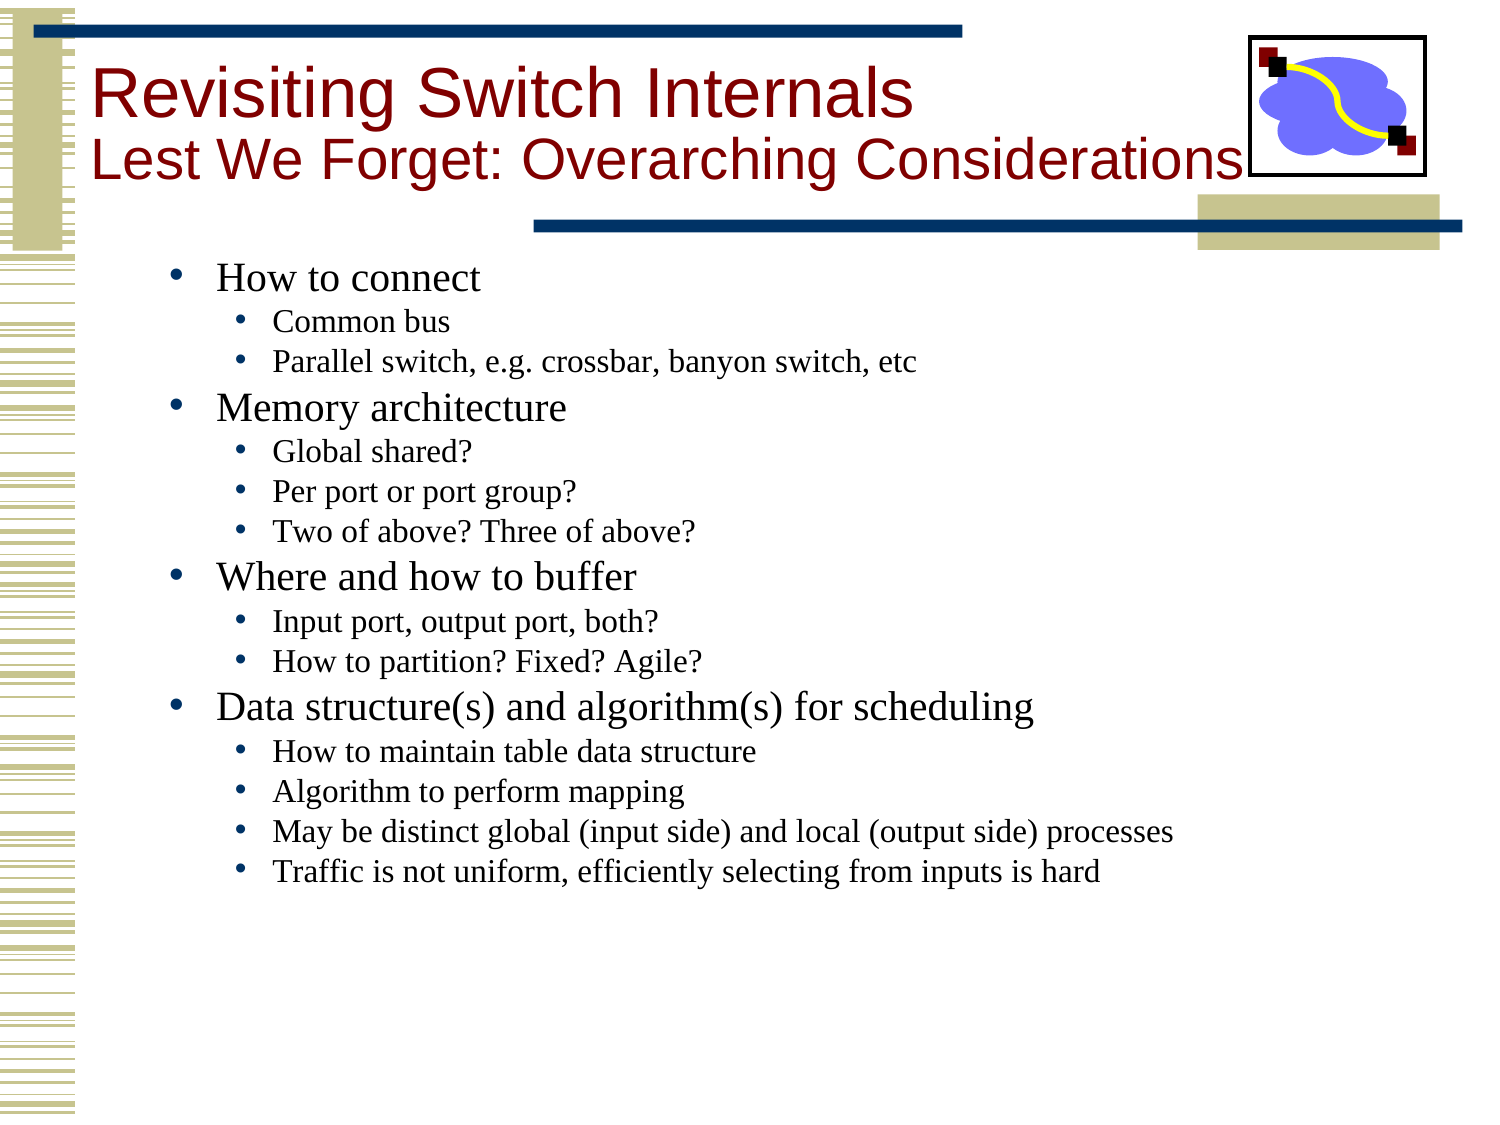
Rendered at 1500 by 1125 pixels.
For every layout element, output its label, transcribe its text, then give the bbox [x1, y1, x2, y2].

text_box How to connect Common bus Parallel switch, e.g. crossbar, banyon switch, etc Memory architecture Global shared? Per port or port group? Two of above? Three of above? Where and how to buffer Input port, output port, both? How to partition? Fixed? Agile? Data structure(s) and algorithm(s) for scheduling How to maintain table data structure Algorithm to perform mapping May be distinct global (input side) and local (output side) processes Traffic is not uniform, efficiently selecting from inputs is hard [75, 197, 1443, 1088]
title Revisiting Switch Internals Lest We Forget: Overarching Considerations [75, 25, 1313, 197]
